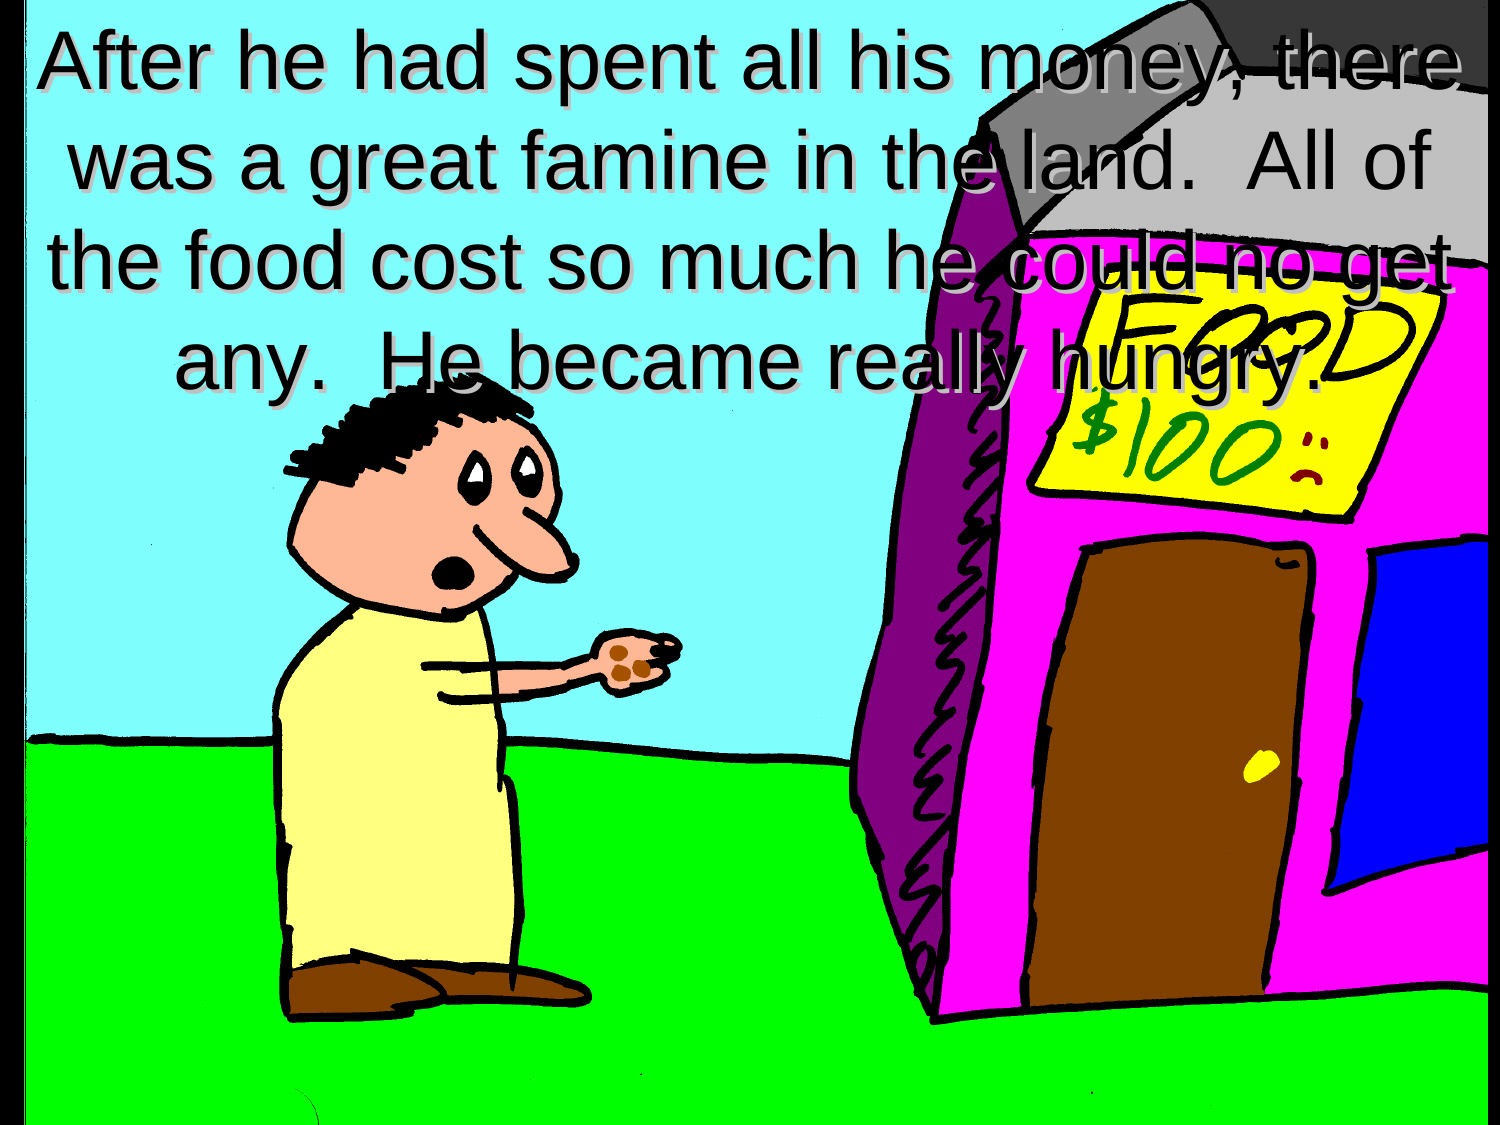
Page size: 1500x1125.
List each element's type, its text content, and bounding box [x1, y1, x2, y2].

title After he had spent all his money, there was a great famine in the land. All of the food cost so much he could no get any. He became really hungry. [0, 0, 1500, 414]
picture [24, 414, 1488, 1125]
